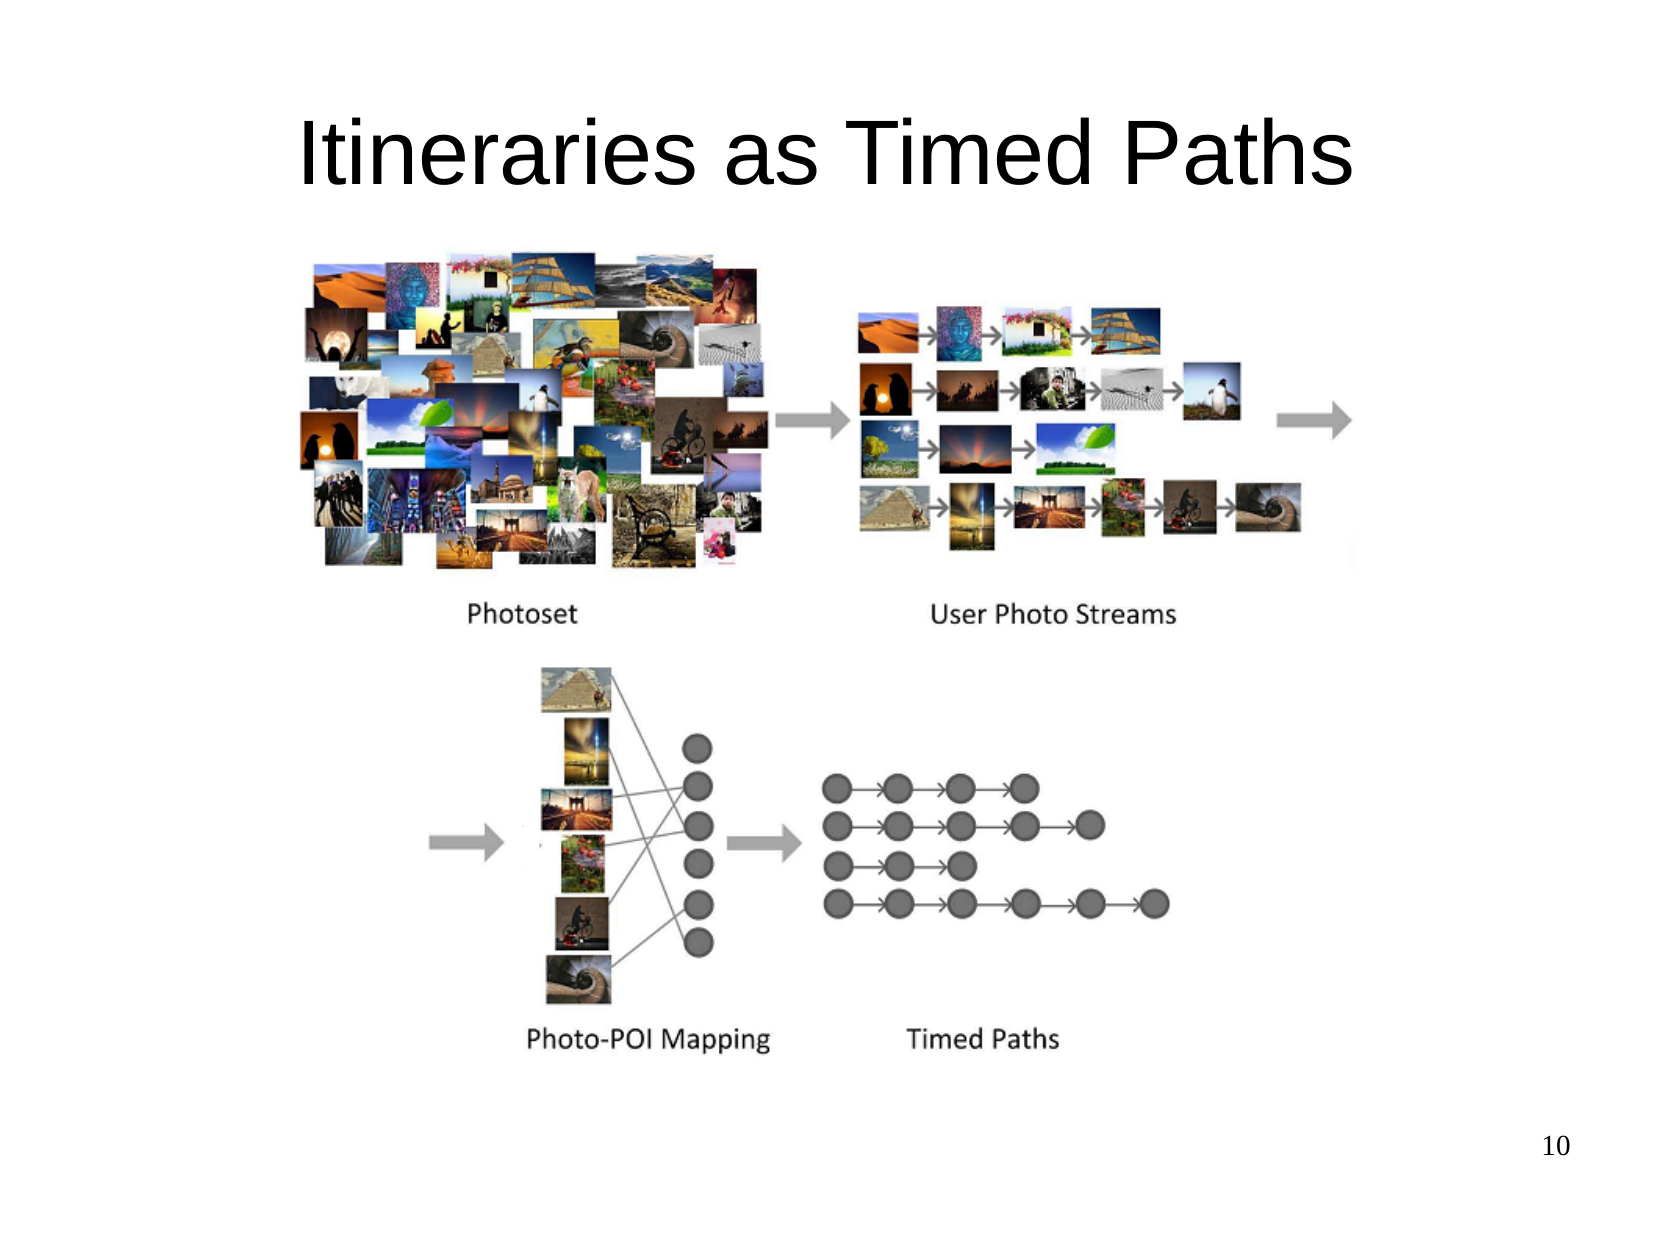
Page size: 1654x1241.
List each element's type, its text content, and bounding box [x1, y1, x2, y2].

title Itineraries as Timed Paths [82, 49, 1571, 257]
picture [280, 219, 1367, 1083]
